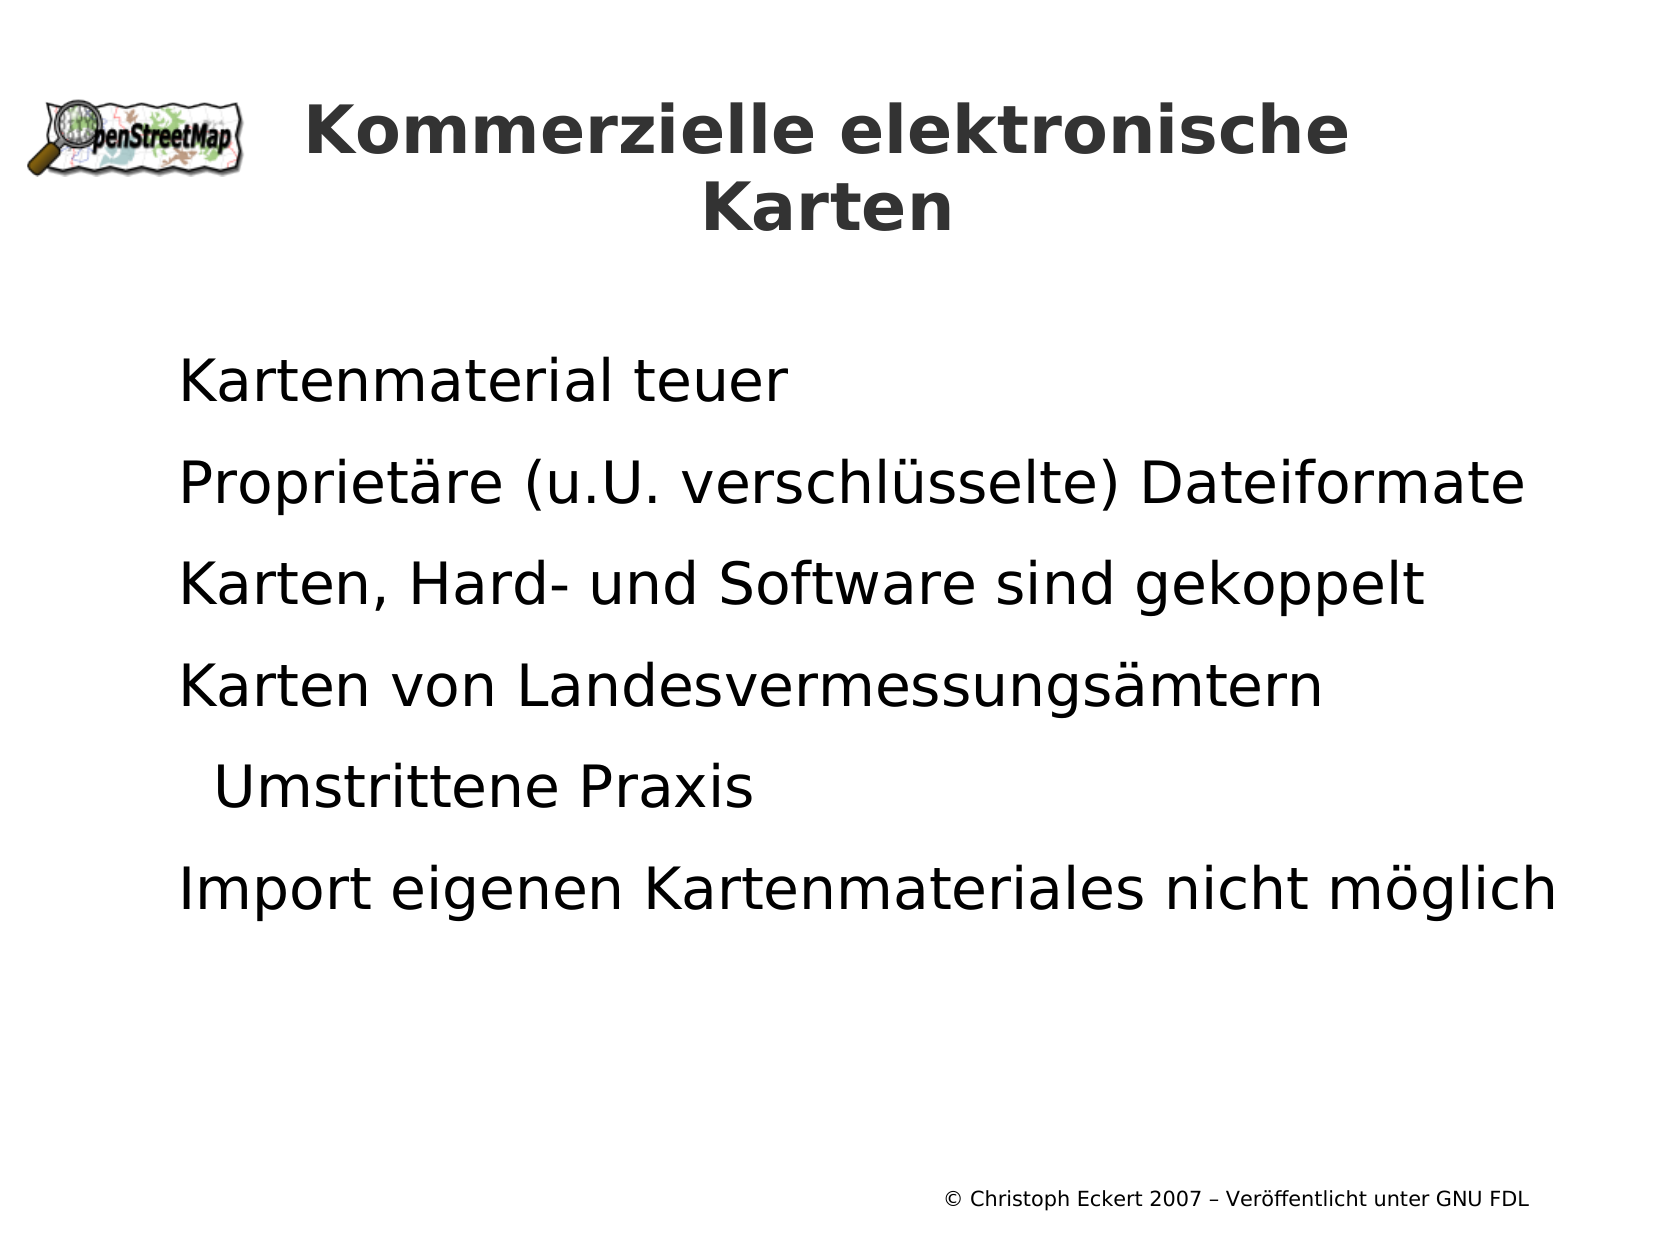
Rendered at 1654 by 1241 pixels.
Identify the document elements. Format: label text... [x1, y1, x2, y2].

title Kommerzielle elektronische Karten [121, 91, 1534, 299]
picture [26, 98, 121, 177]
subtitle Kartenmaterial teuer Proprietäre (u.U. verschlüsselte) Dateiformate Karten, Hard- und Software sind gekoppelt Karten von Landesvermessungsämtern Umstrittene Praxis Import eigenen Kartenmateriales nicht möglich [178, 279, 1570, 958]
